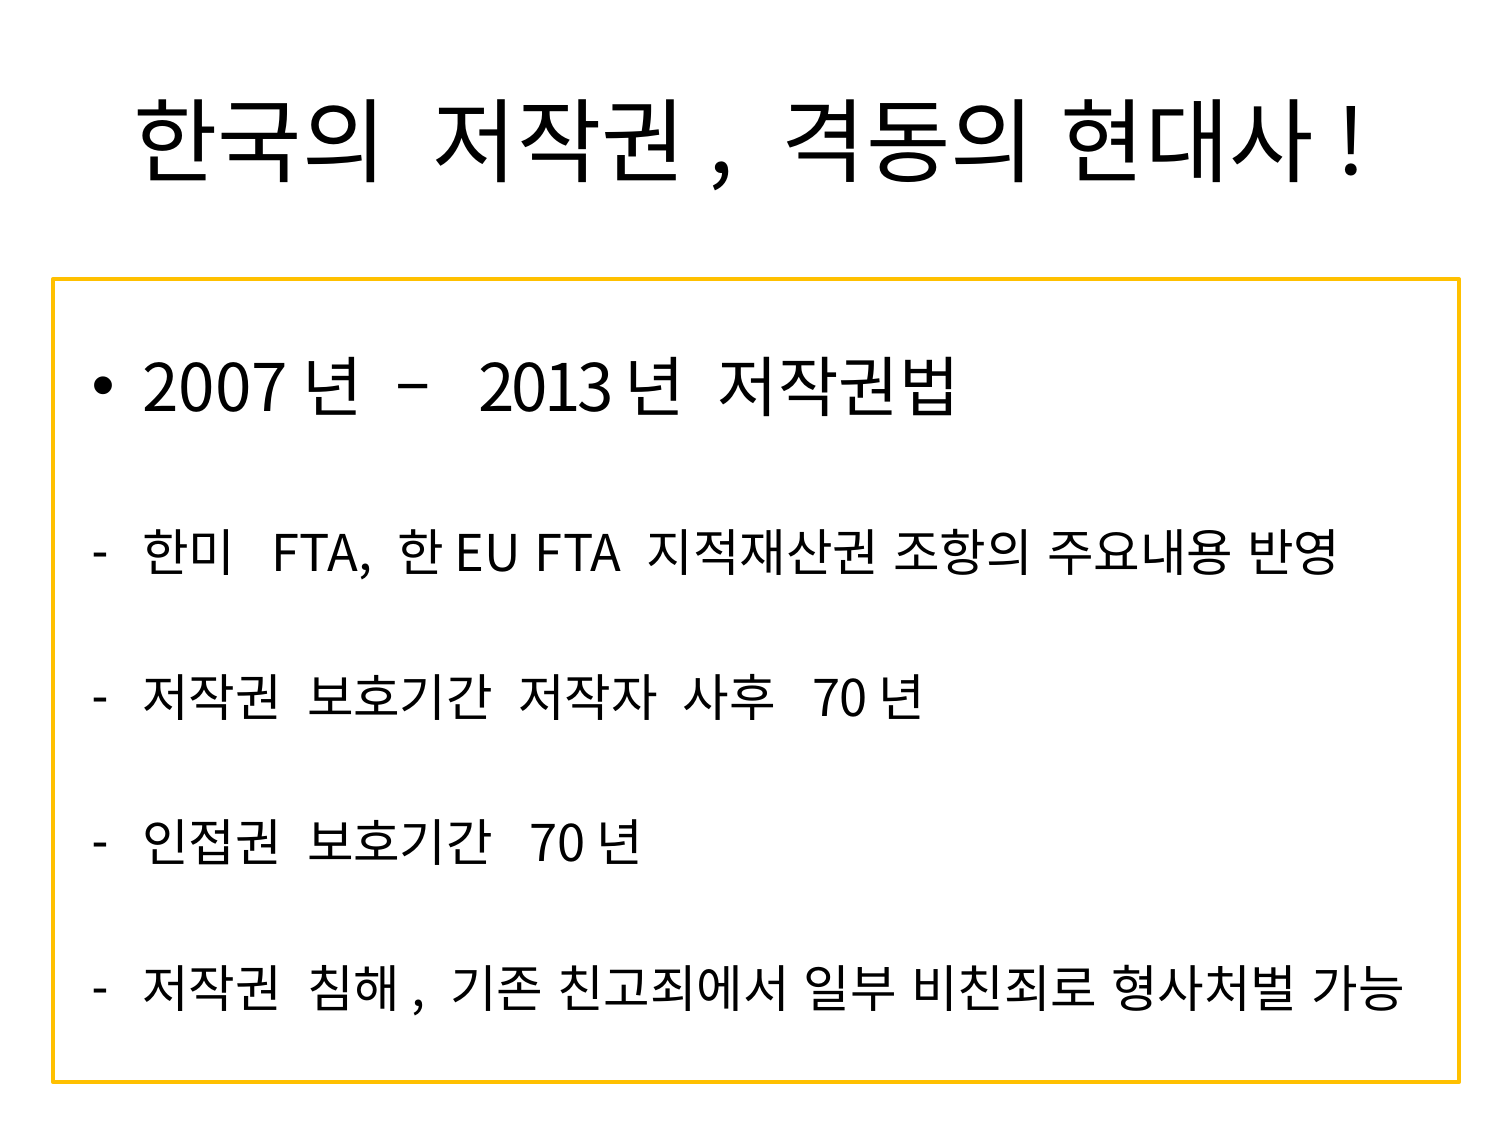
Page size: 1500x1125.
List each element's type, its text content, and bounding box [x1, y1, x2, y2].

list 2007년 – 2013년 저작권법 한미 FTA, 한EU FTA 지적재산권 조항의 주요내용 반영 저작권 보호기간 저작자 사후 70년 인접권 보호기간 70년 저작권 침해, 기존 친고죄에서 일부 비친죄로 형사처벌 가능 [76, 338, 1427, 1080]
title 한국의 저작권, 격동의 현대사! [75, 45, 1425, 233]
